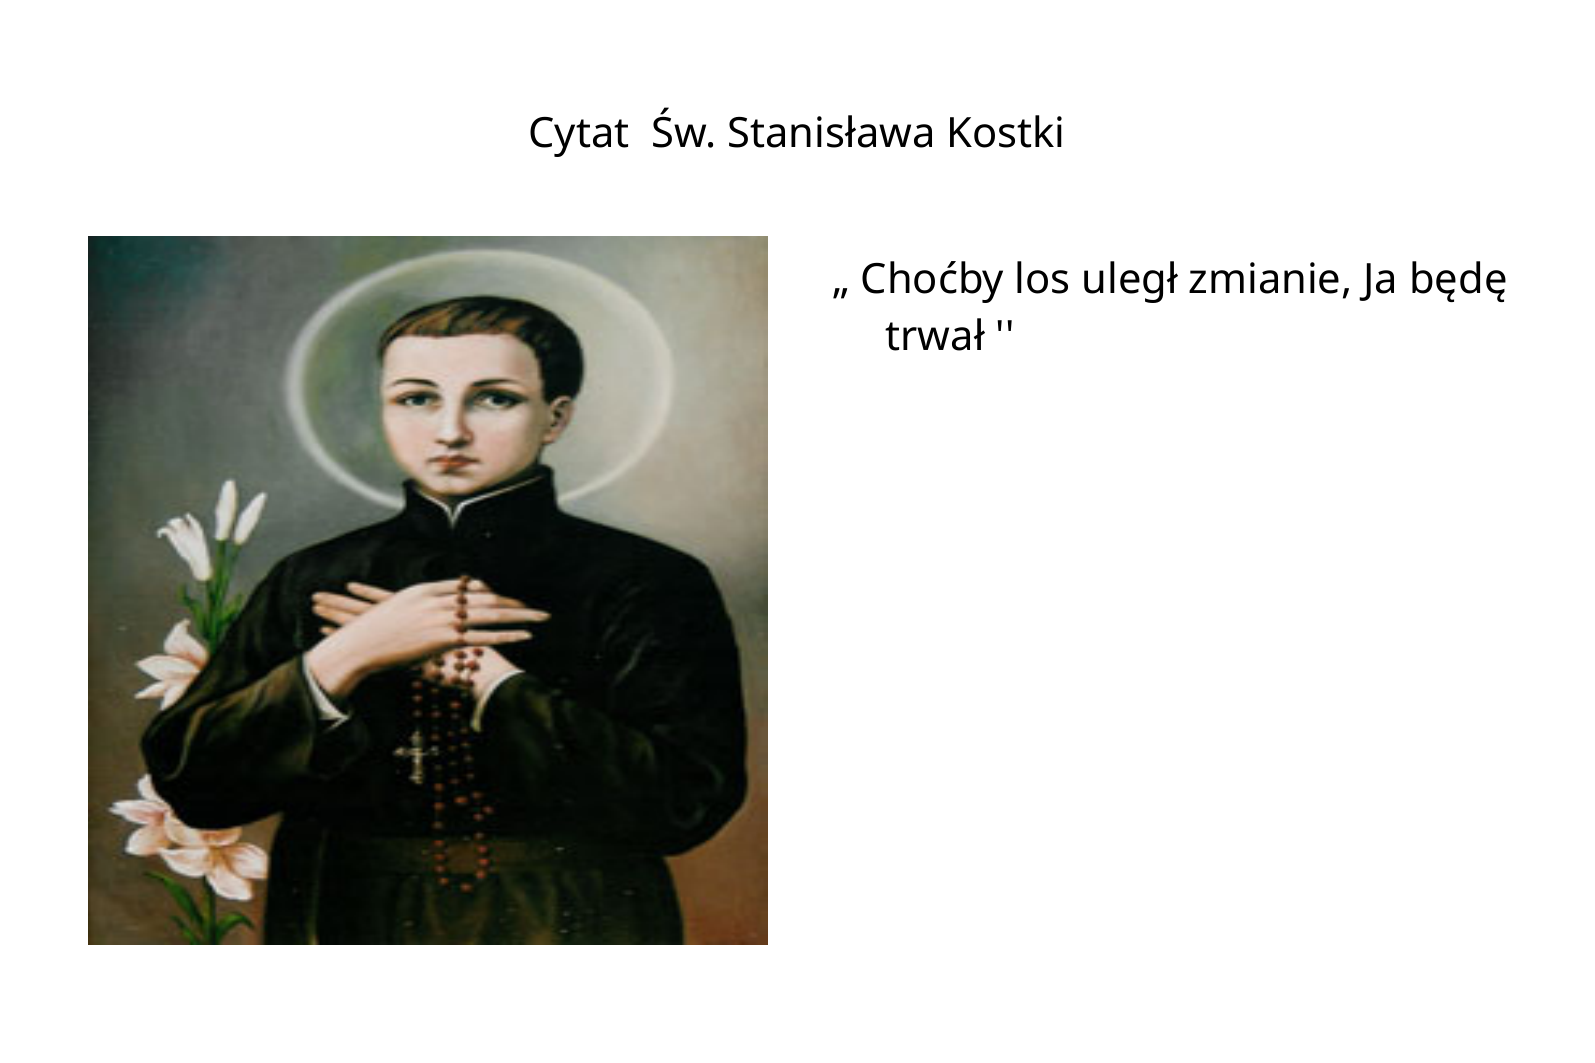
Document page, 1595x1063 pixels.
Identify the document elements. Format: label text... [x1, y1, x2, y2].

picture [88, 236, 768, 945]
title Cytat Św. Stanisława Kostki [79, 42, 1515, 220]
list „ Choćby los uległ zmianie, Ja będę trwał '' [814, 248, 1516, 936]
